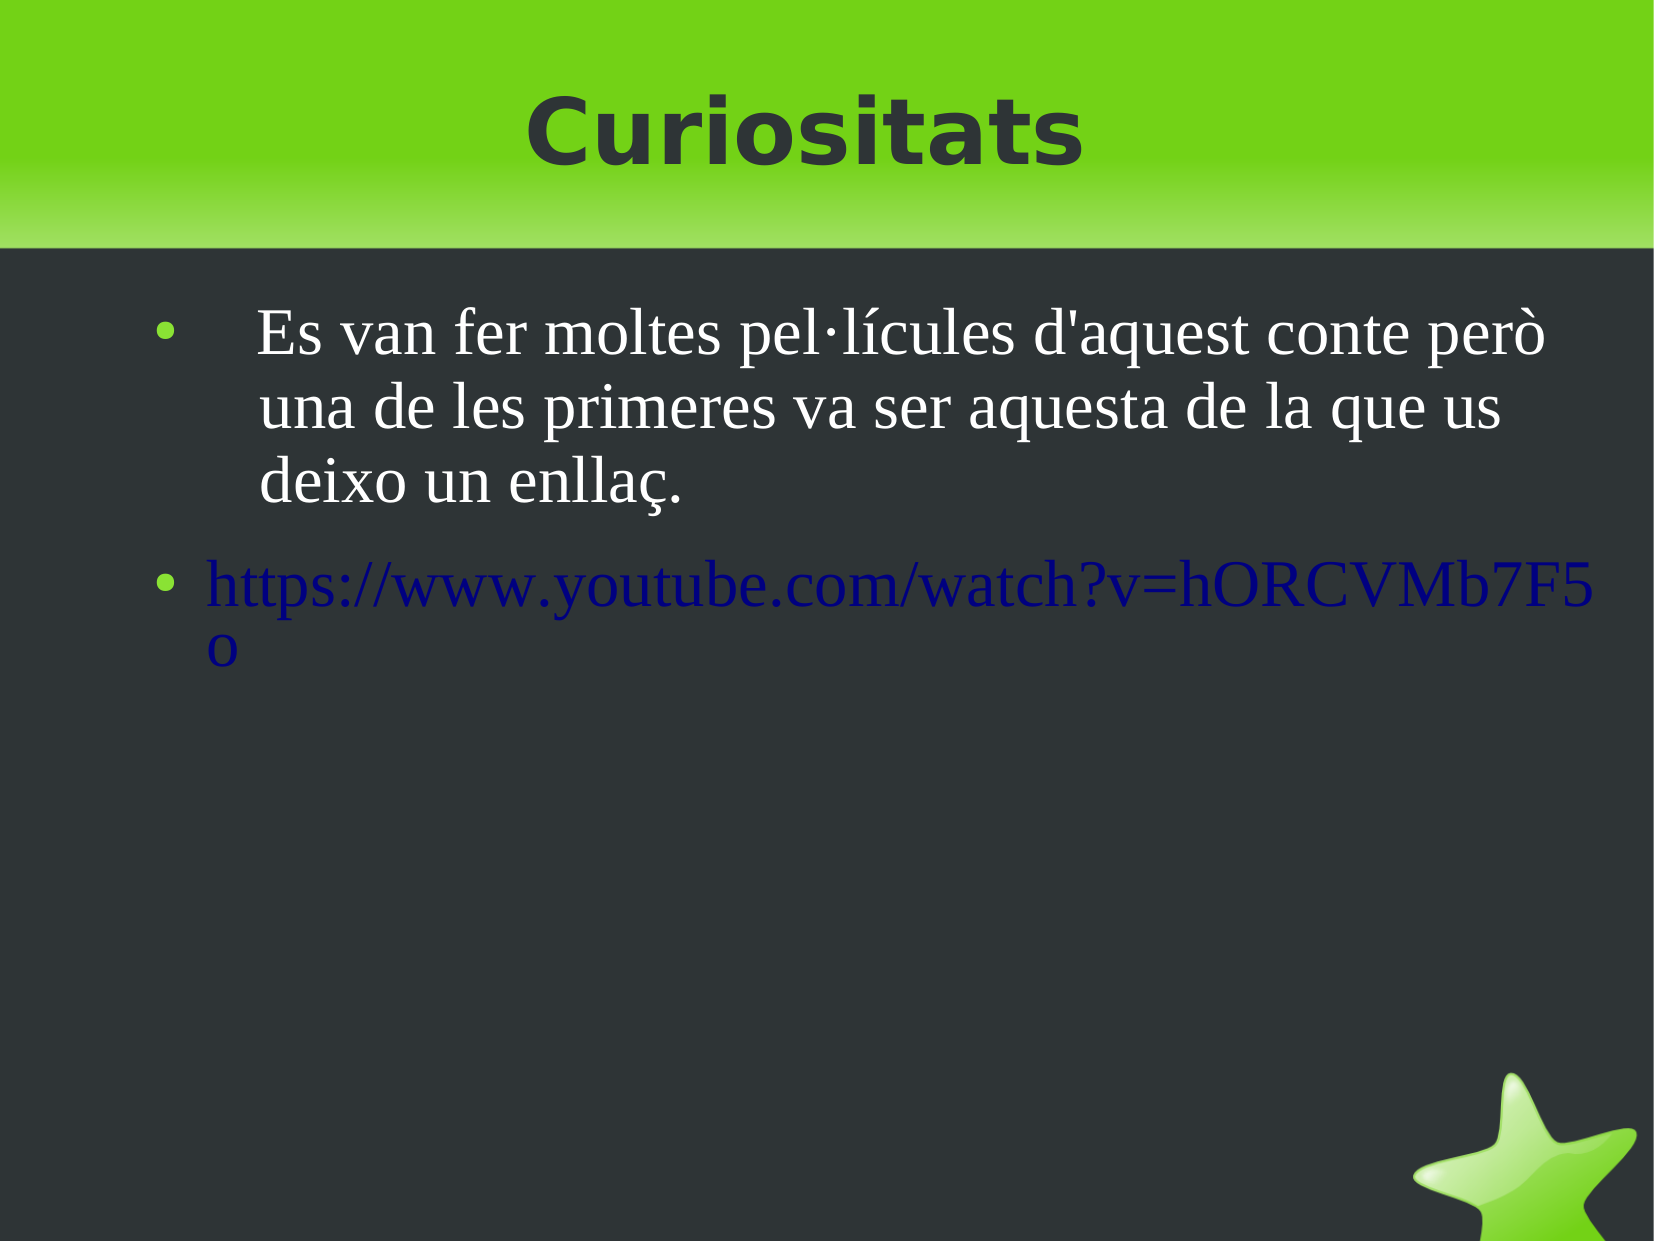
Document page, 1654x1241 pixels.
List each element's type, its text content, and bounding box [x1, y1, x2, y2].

list Es van fer moltes pel·lícules d'aquest conte però una de les primeres va ser aquesta de la que us deixo un enllaç. https://www.youtube.com/watch?v=hORCVMb7F5o [118, 295, 1607, 1114]
picture [0, 0, 1654, 1241]
title Curiositats [76, 29, 1565, 237]
